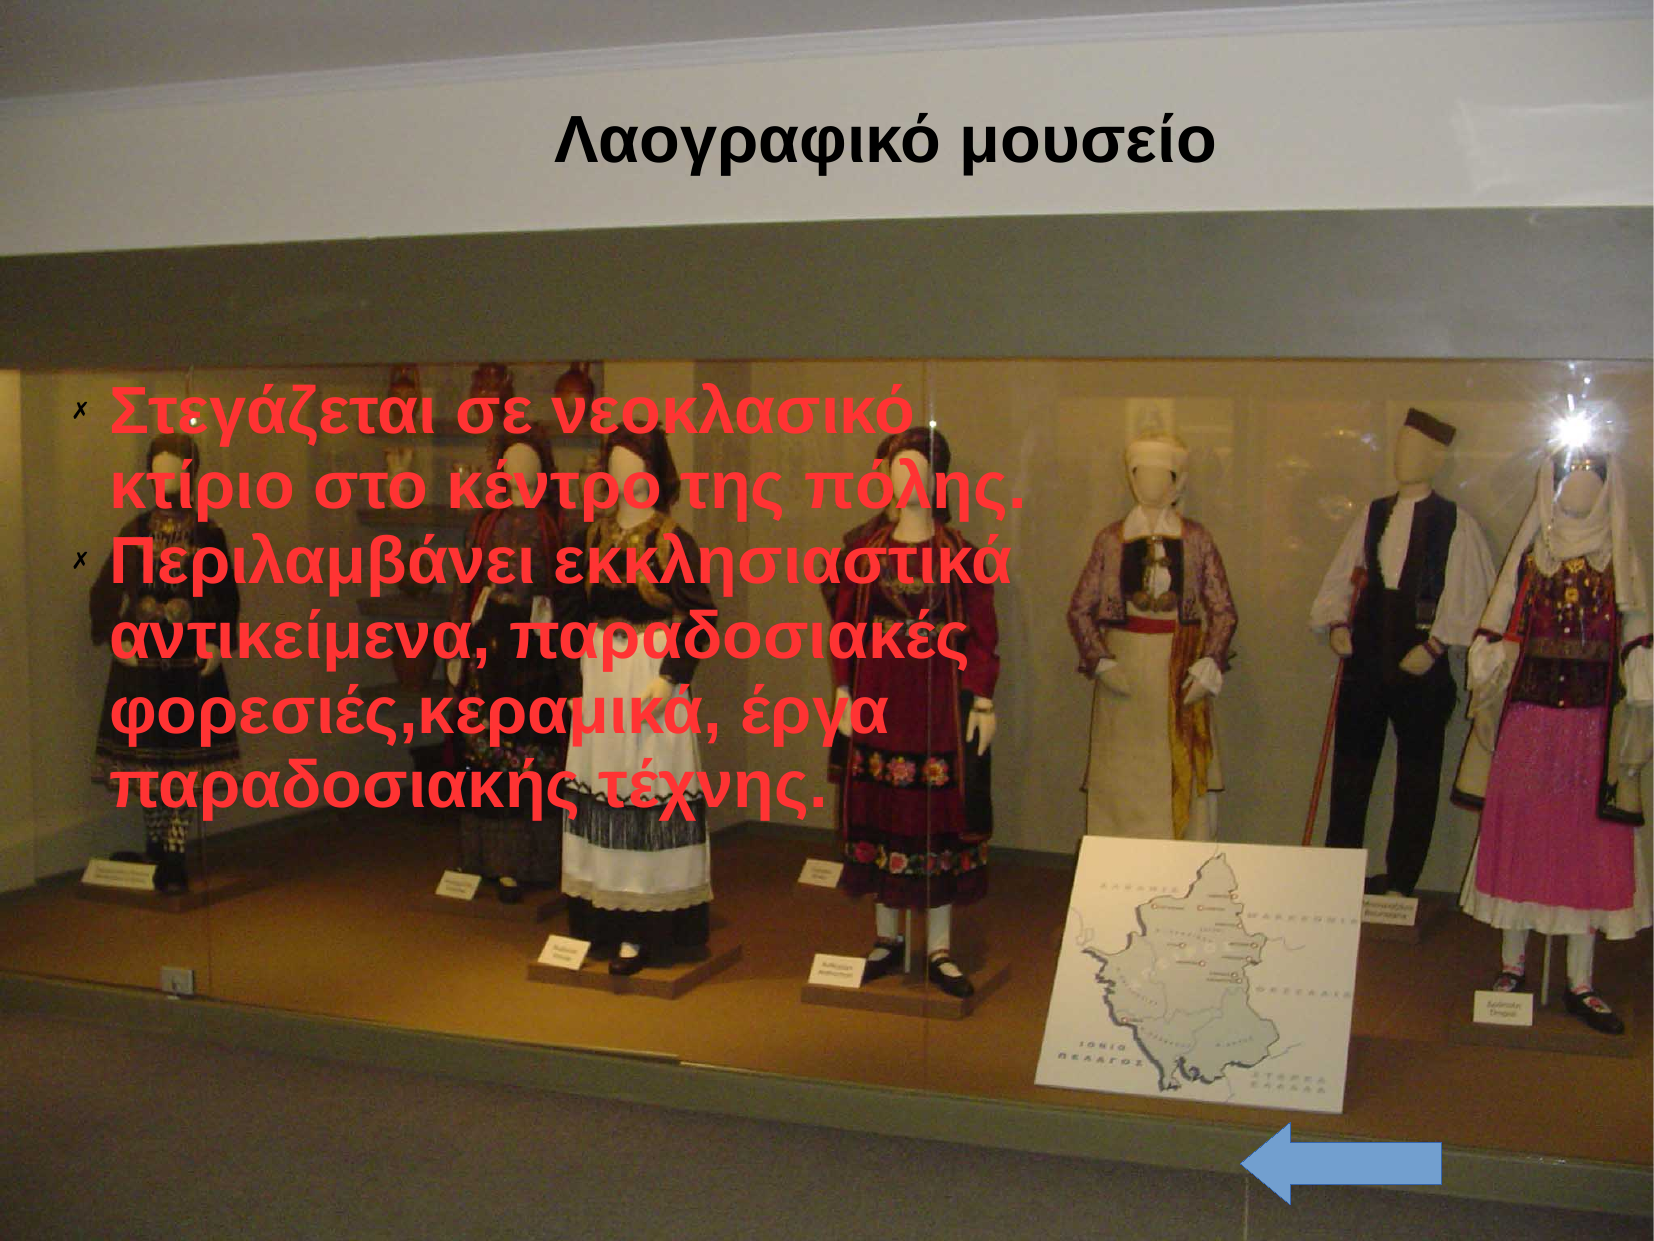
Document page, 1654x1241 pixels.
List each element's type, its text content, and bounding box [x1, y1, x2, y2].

text_box Στεγάζεται σε νεοκλασικό κτίριο στο κέντρο της πόλης. Περιλαμβάνει εκκλησιαστικά αντικείμενα, παραδοσιακές φορεσιές,κεραμικά, έργα παραδοσιακής τέχνης. [59, 366, 1111, 830]
text_box Λαογραφικό μουσείο [153, 94, 1619, 185]
text_box [1240, 1122, 1442, 1205]
picture [0, 0, 1654, 1241]
